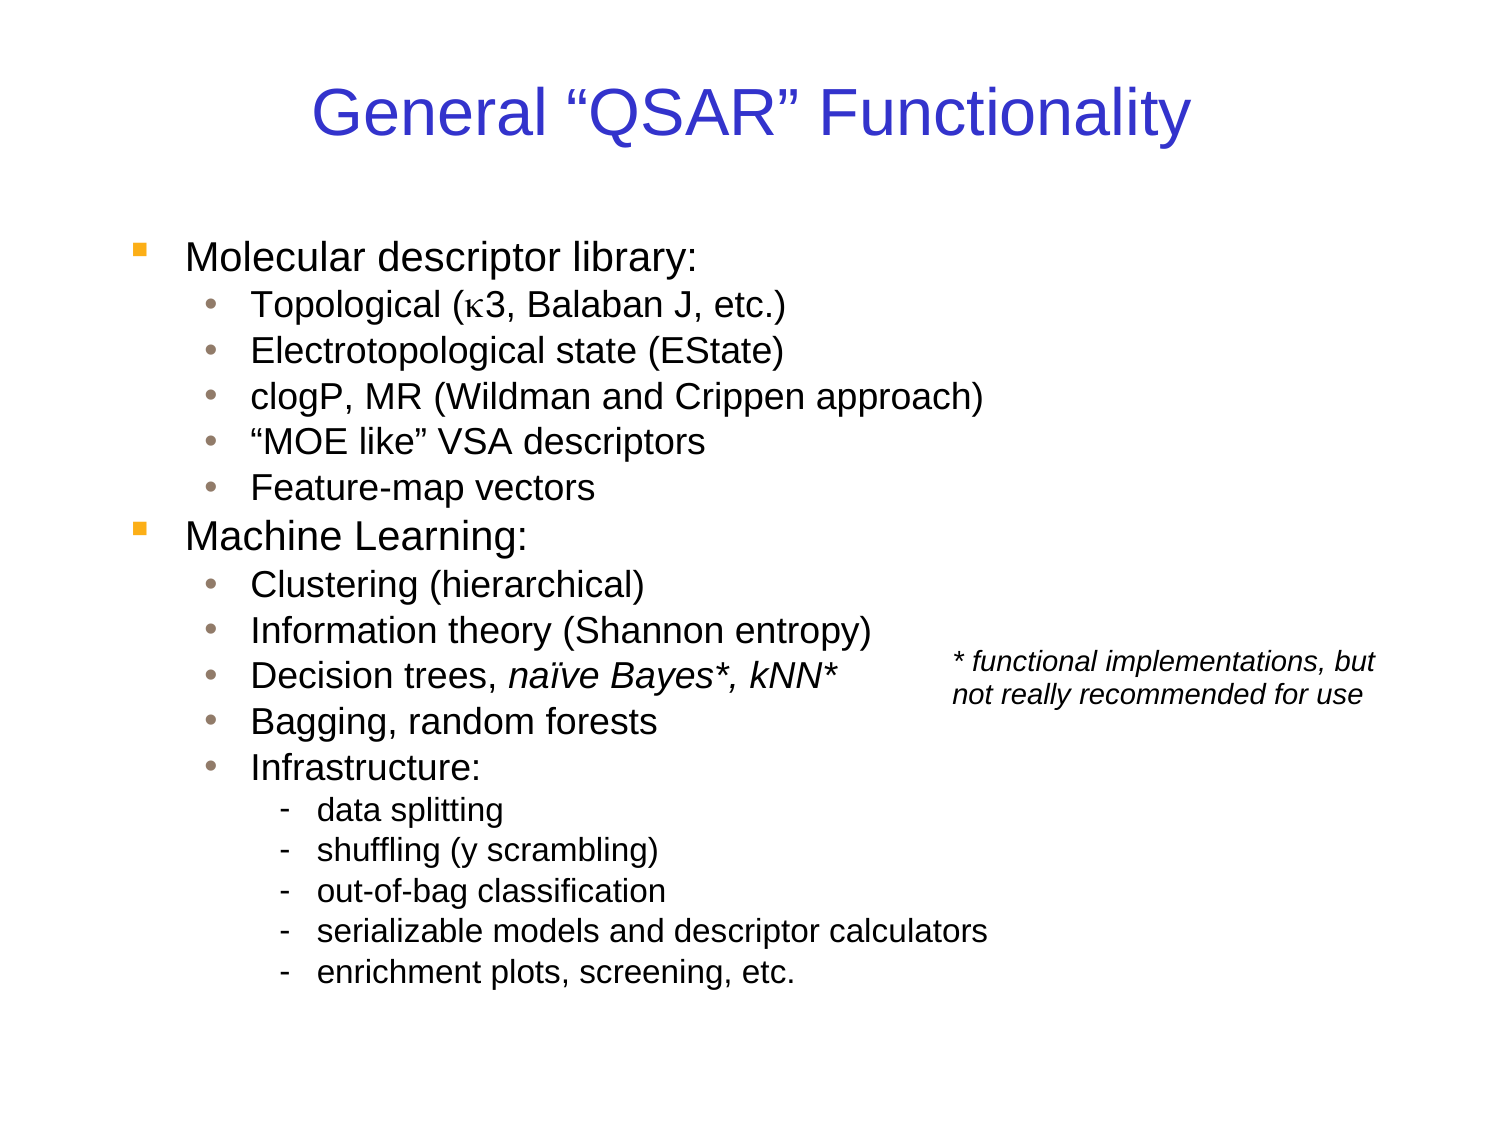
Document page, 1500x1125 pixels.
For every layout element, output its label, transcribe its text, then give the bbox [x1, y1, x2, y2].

text_box * functional implementations, but not really recommended for use [937, 637, 1429, 720]
title General “QSAR” Functionality [116, 14, 1388, 203]
list Molecular descriptor library: Topological (3, Balaban J, etc.)‏ Electrotopological state (EState)‏ clogP, MR (Wildman and Crippen approach)‏ “MOE like” VSA descriptors Feature-map vectors Machine Learning: Clustering (hierarchical) Information theory (Shannon entropy) Decision trees, naïve Bayes*, kNN* Bagging, random forests Infrastructure: data splitting shuffling (y scrambling) out-of-bag classification serializable models and descriptor calculators enrichment plots, screening, etc. [114, 227, 1390, 1035]
